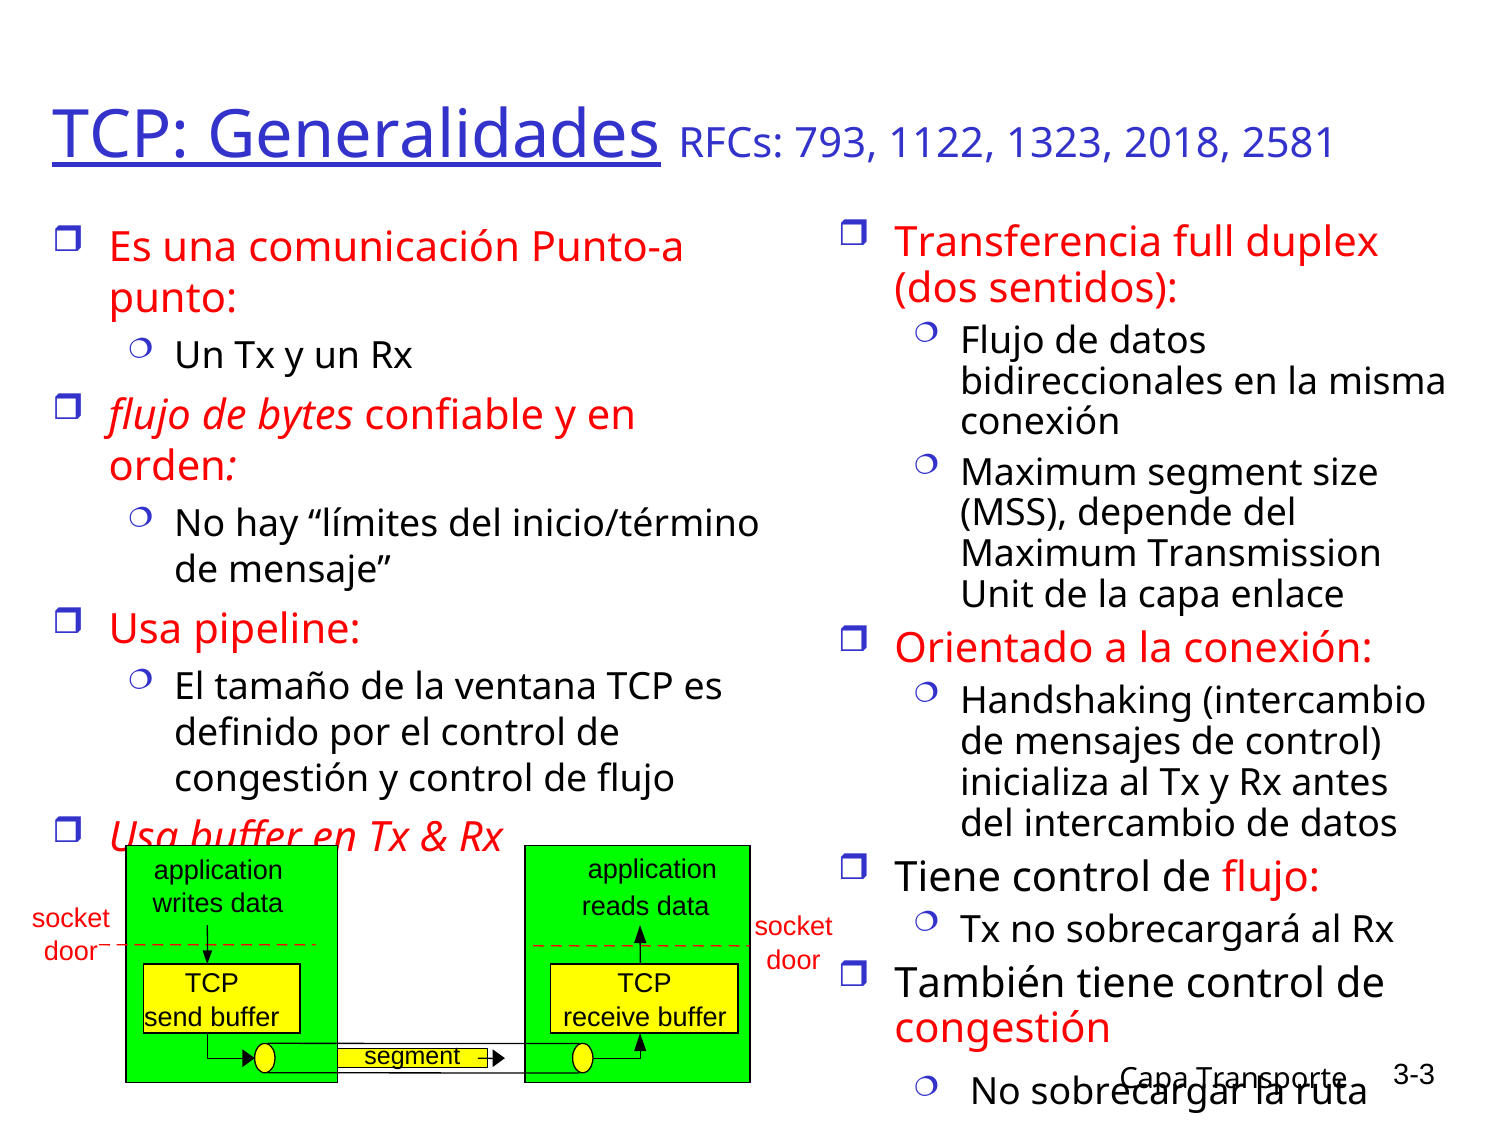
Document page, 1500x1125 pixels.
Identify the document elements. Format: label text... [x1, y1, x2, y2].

title TCP: Generalidades RFCs: 793, 1122, 1323, 2018, 2581 [37, 37, 1424, 225]
text_box socket [31, 902, 110, 933]
text_box send buffer [144, 1001, 280, 1032]
text_box TCP [617, 968, 672, 999]
text_box [461, 1048, 488, 1068]
text_box reads data [581, 890, 710, 921]
list Transferencia full duplex (dos sentidos): Flujo de datos bidireccionales en la misma conexión Maximum segment size (MSS), depende del Maximum Transmission Unit de la capa enlace Orientado a la conexión: Handshaking (intercambio de mensajes de control) inicializa al Tx y Rx antes del intercambio de datos Tiene control de flujo: Tx no sobrecargará al Rx También tiene control de congestión No sobrecargar la ruta [823, 212, 1463, 1056]
text_box [525, 845, 751, 1083]
text_box [492, 1049, 505, 1068]
list Es una comunicación Punto-a punto: Un Tx y un Rx flujo de bytes confiable y en orden: No hay “límites del inicio/término de mensaje” Usa pipeline: El tamaño de la ventana TCP es definido por el control de congestión y control de flujo Usa buffer en Tx & Rx [37, 212, 788, 872]
text_box door [43, 935, 98, 967]
text_box segment [364, 1041, 461, 1071]
text_box receive buffer [563, 1001, 727, 1032]
text_box socket [754, 911, 833, 942]
text_box writes data [152, 888, 284, 919]
text_box door [766, 944, 821, 975]
text_box [125, 845, 364, 1083]
text_box TCP [184, 968, 239, 999]
text_box application [587, 854, 717, 885]
text_box application [153, 854, 283, 886]
